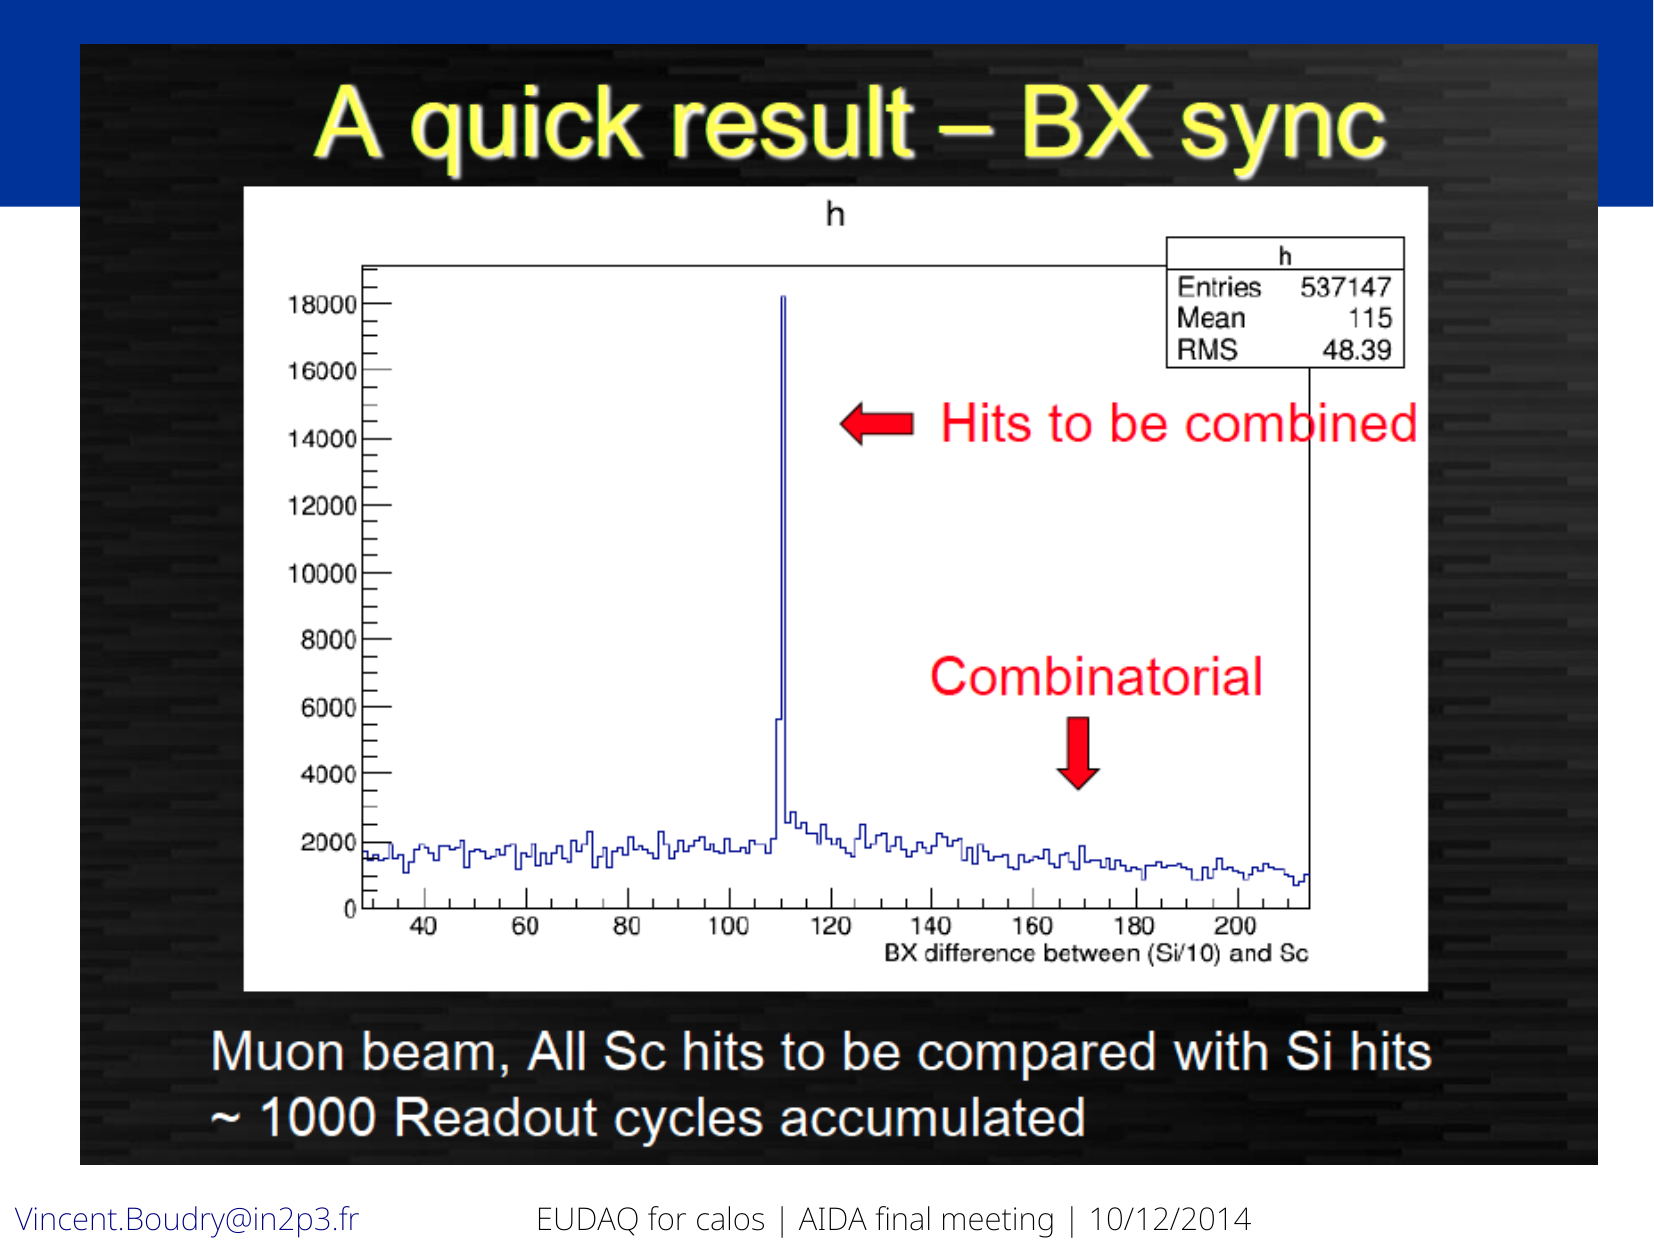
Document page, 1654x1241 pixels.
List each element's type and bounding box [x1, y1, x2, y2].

picture [80, 44, 1598, 1165]
